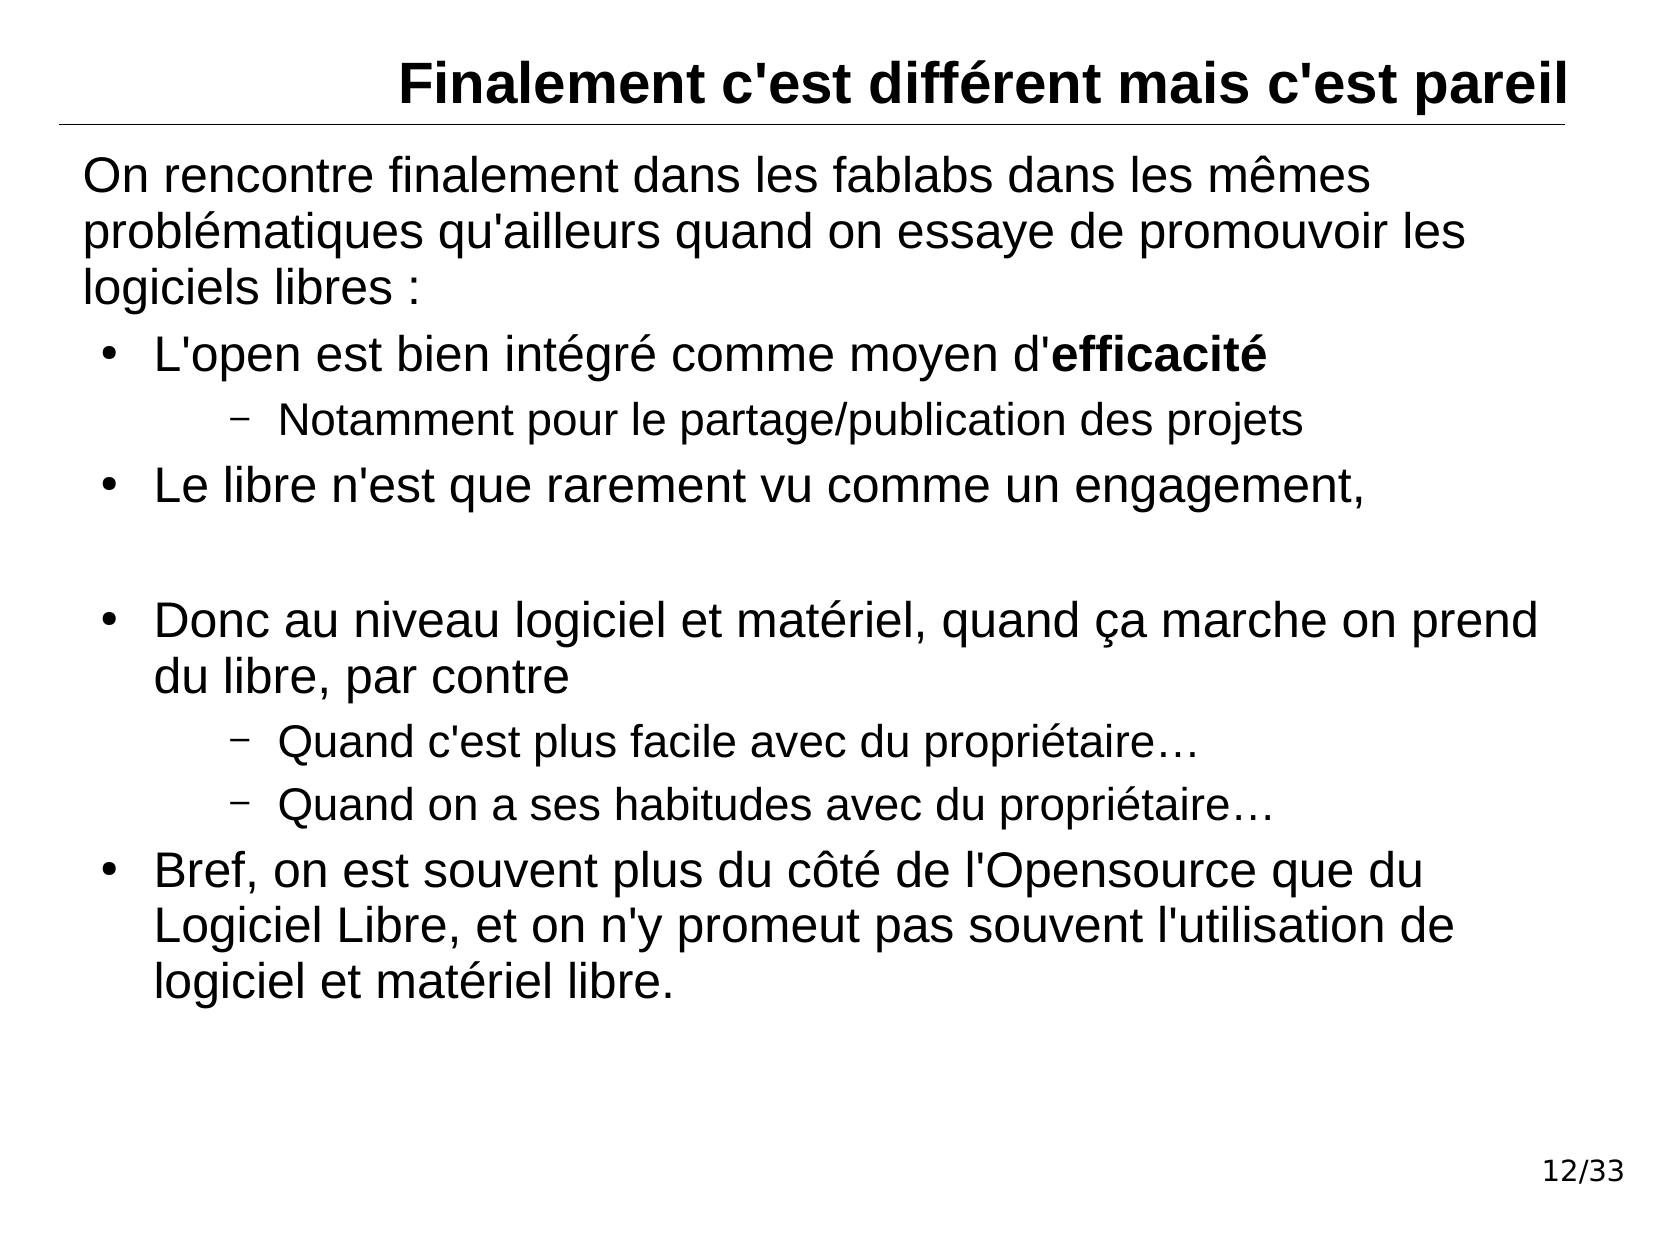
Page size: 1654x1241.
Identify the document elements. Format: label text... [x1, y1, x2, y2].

title Finalement c'est différent mais c'est pareil [59, 46, 1571, 122]
list On rencontre finalement dans les fablabs dans les mêmes problématiques qu'ailleurs quand on essaye de promouvoir les logiciels libres : L'open est bien intégré comme moyen d'efficacité Notamment pour le partage/publication des projets Le libre n'est que rarement vu comme un engagement, Donc au niveau logiciel et matériel, quand ça marche on prend du libre, par contre Quand c'est plus facile avec du propriétaire… Quand on a ses habitudes avec du propriétaire… Bref, on est souvent plus du côté de l'Opensource que du Logiciel Libre, et on n'y promeut pas souvent l'utilisation de logiciel et matériel libre. [82, 147, 1571, 1172]
